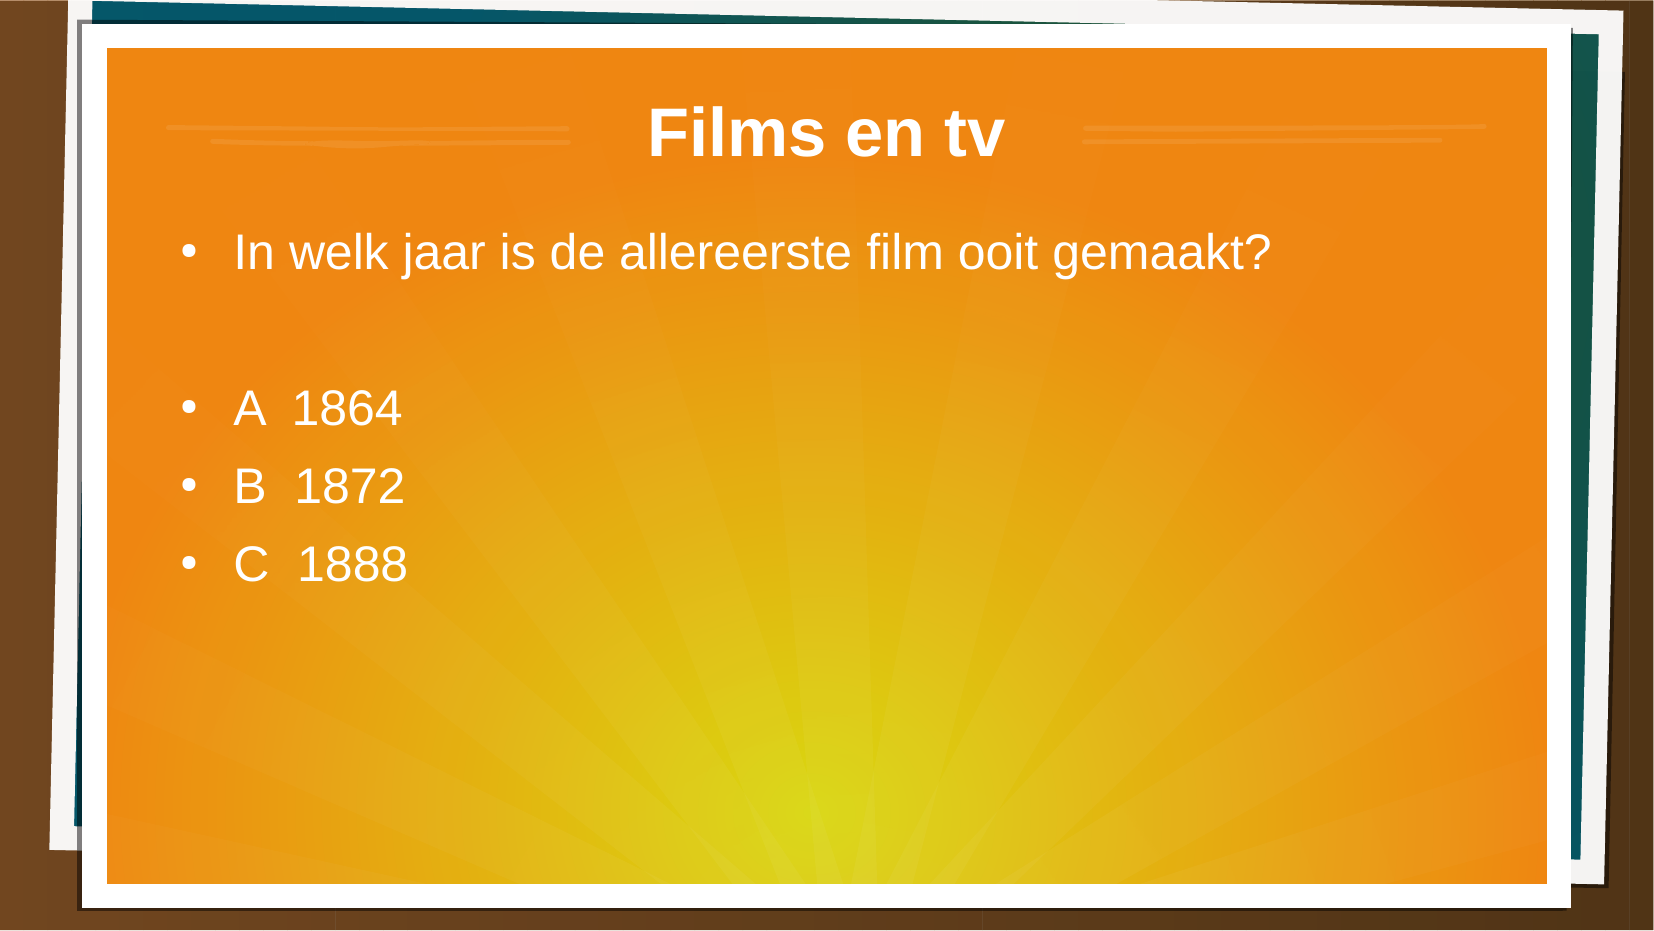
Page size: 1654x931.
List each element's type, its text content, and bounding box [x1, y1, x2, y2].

title Films en tv [566, 59, 1087, 207]
list In welk jaar is de allereerste film ooit gemaakt? A 1864 B 1872 C 1888 [162, 224, 1492, 815]
